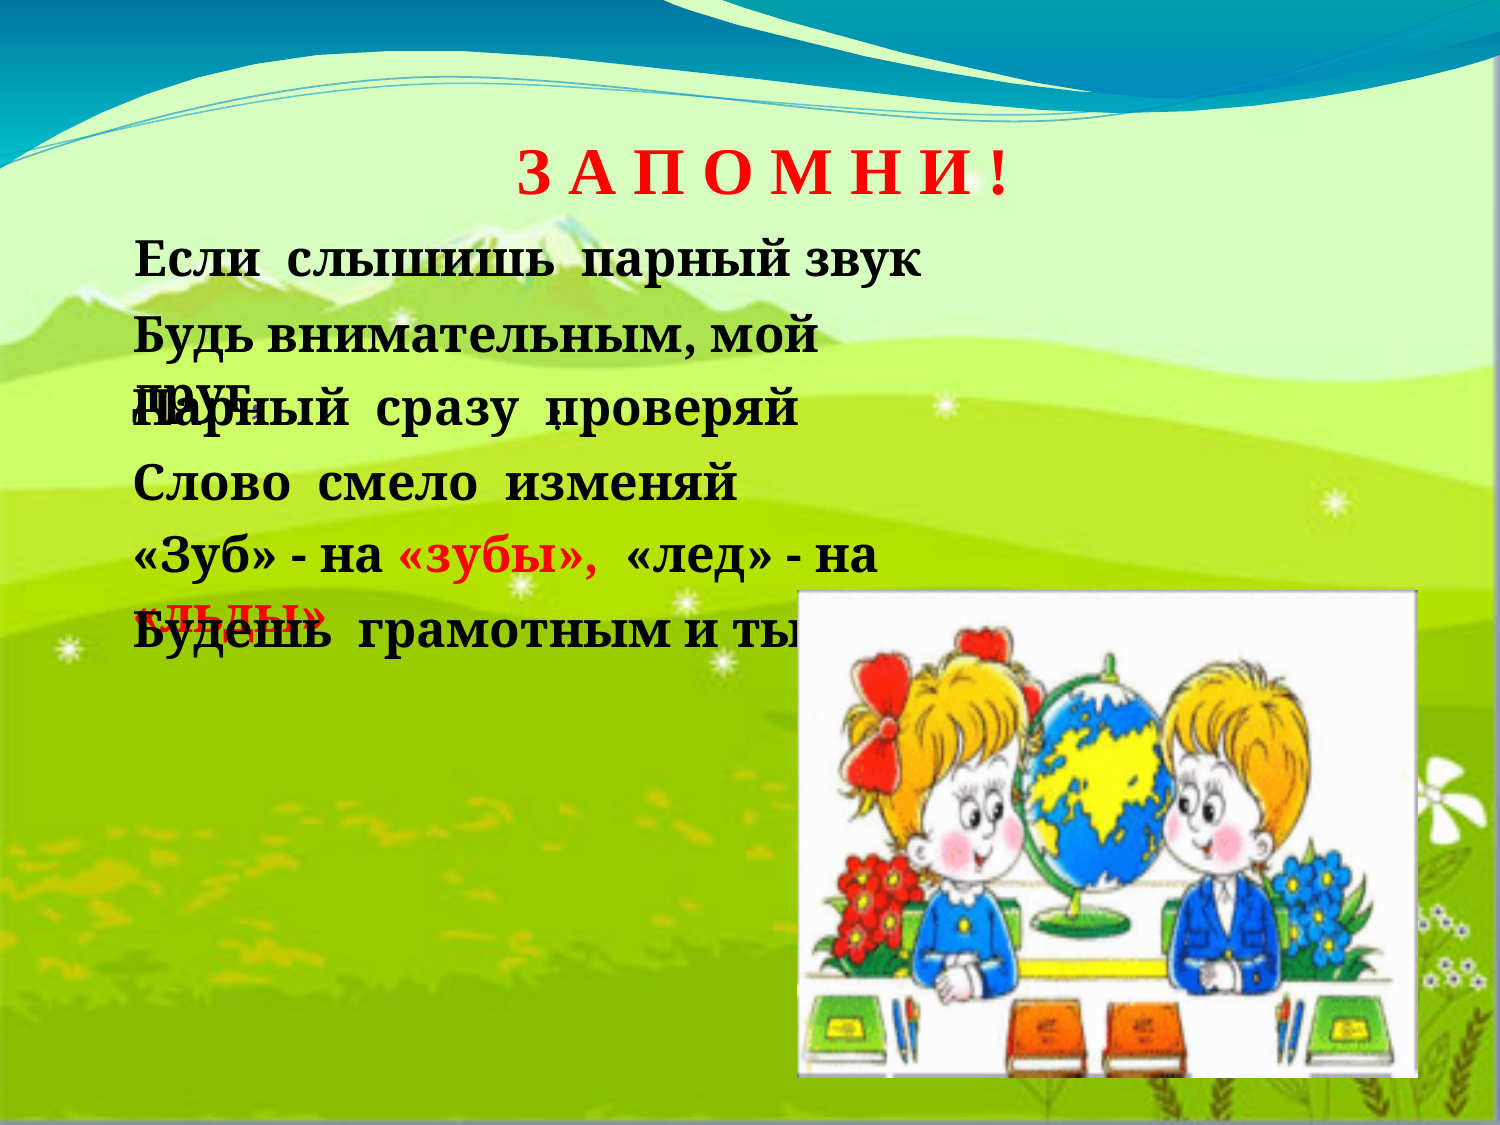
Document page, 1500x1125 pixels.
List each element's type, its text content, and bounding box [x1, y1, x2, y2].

text_box «Зуб» - на «зубы», «лед» - на «льды» [118, 514, 1063, 590]
picture [0, 52, 1500, 1125]
picture [667, 0, 1066, 89]
text_box З А П О М Н И ! [501, 120, 1225, 216]
text_box Слово смело изменяй [118, 442, 839, 514]
text_box Будь внимательным, мой друг, [118, 295, 975, 431]
text_box Парный сразу проверяй [118, 368, 815, 442]
text_box : [537, 385, 585, 446]
text_box Если слышишь парный звук [119, 219, 975, 295]
text_box Будешь грамотным и ты! [118, 590, 797, 666]
